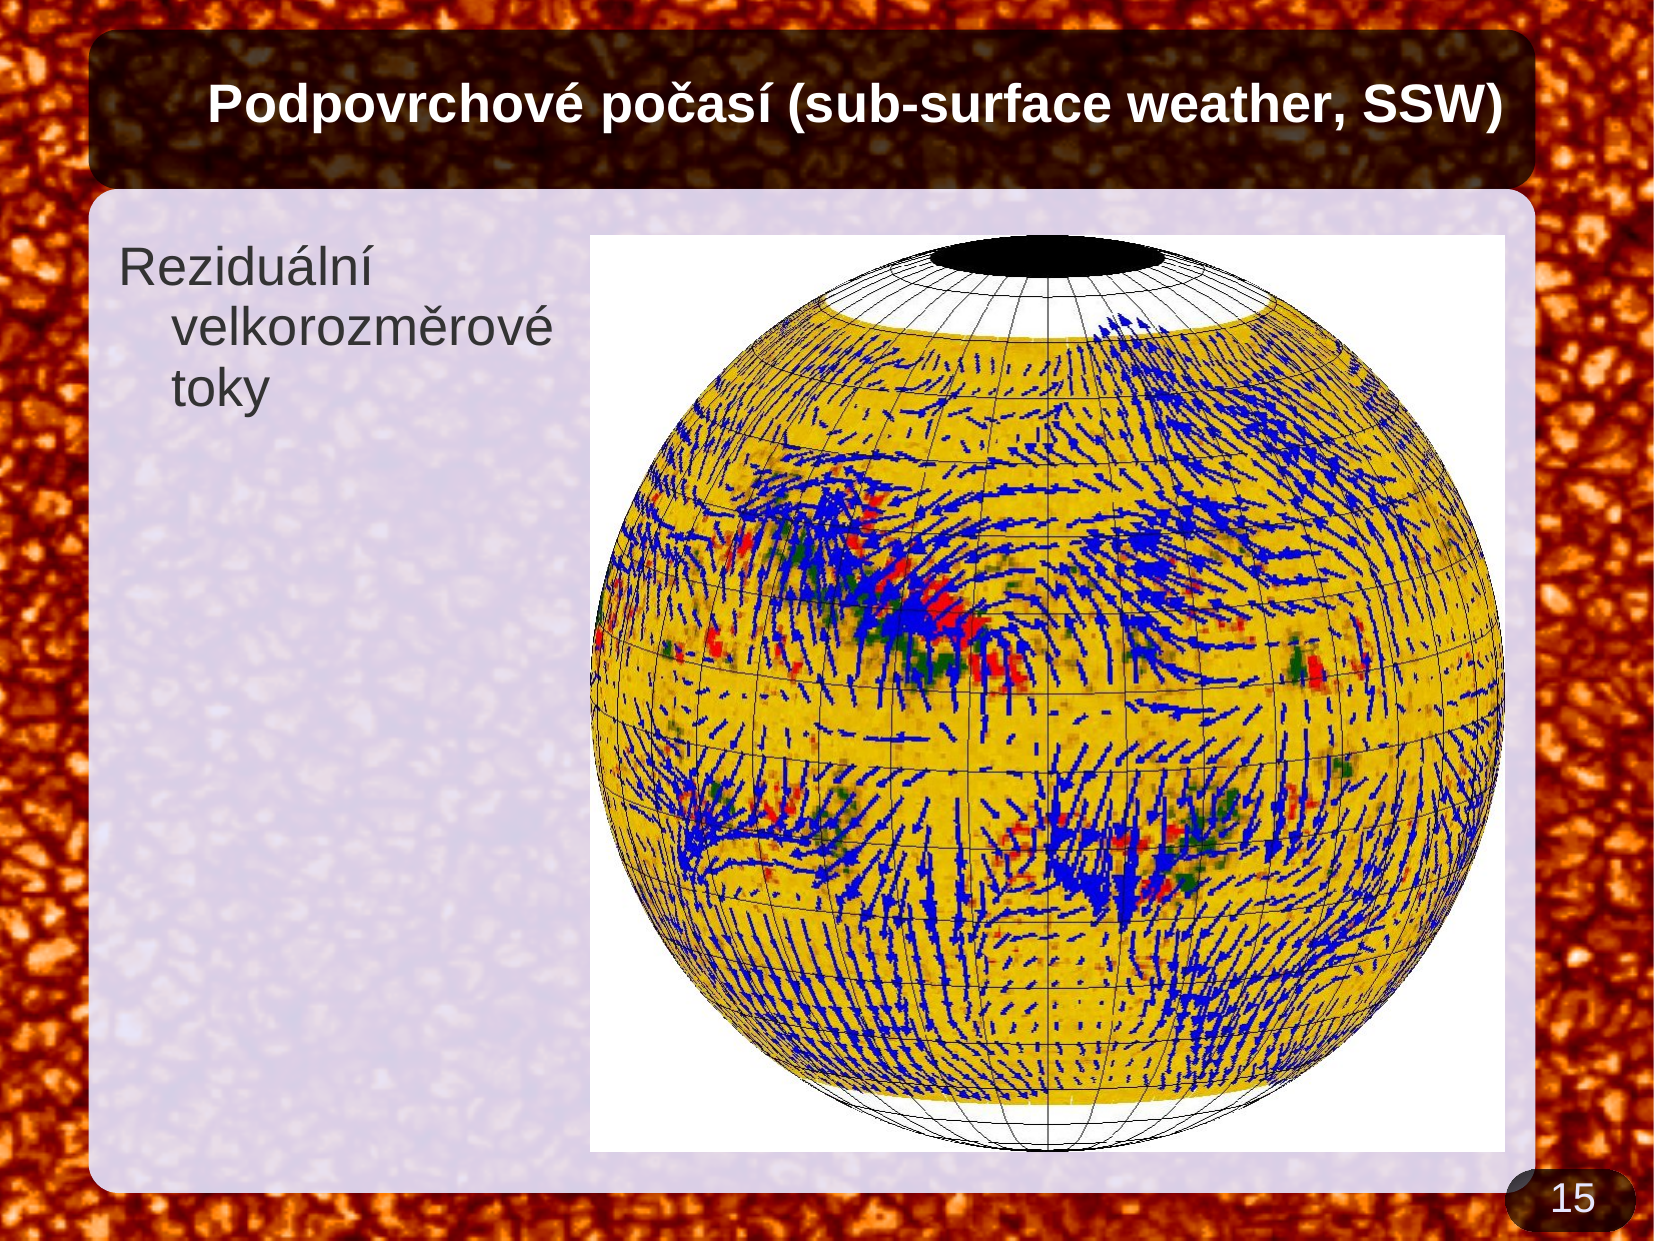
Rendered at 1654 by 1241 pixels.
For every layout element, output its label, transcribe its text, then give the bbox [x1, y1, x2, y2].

title Podpovrchové počasí (sub-surface weather, SSW) [118, 59, 1506, 148]
list Reziduální velkorozměrové toky [118, 236, 562, 1164]
picture [0, 0, 1654, 1241]
